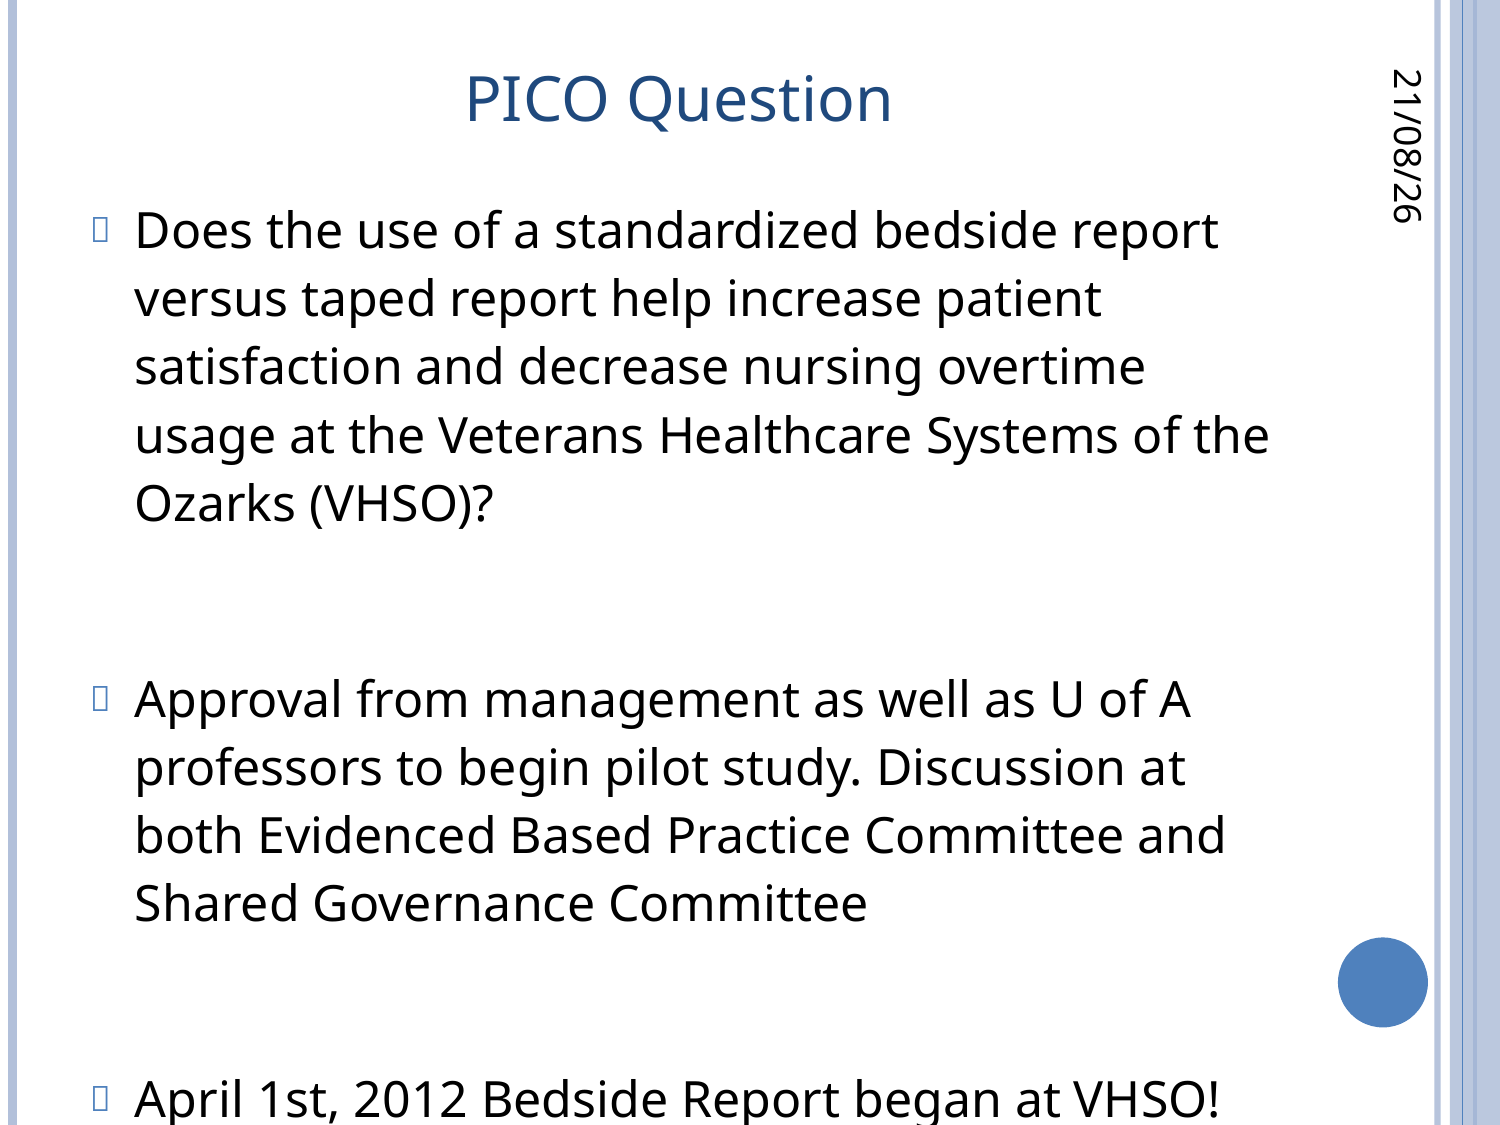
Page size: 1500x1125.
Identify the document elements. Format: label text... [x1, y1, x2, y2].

list Does the use of a standardized bedside report versus taped report help increase patient satisfaction and decrease nursing overtime usage at the Veterans Healthcare Systems of the Ozarks (VHSO)? Approval from management as well as U of A professors to begin pilot study. Discussion at both Evidenced Based Practice Committee and Shared Governance Committee April 1st, 2012 Bedside Report began at VHSO! [75, 187, 1300, 1062]
title PICO Question [75, 45, 1300, 150]
